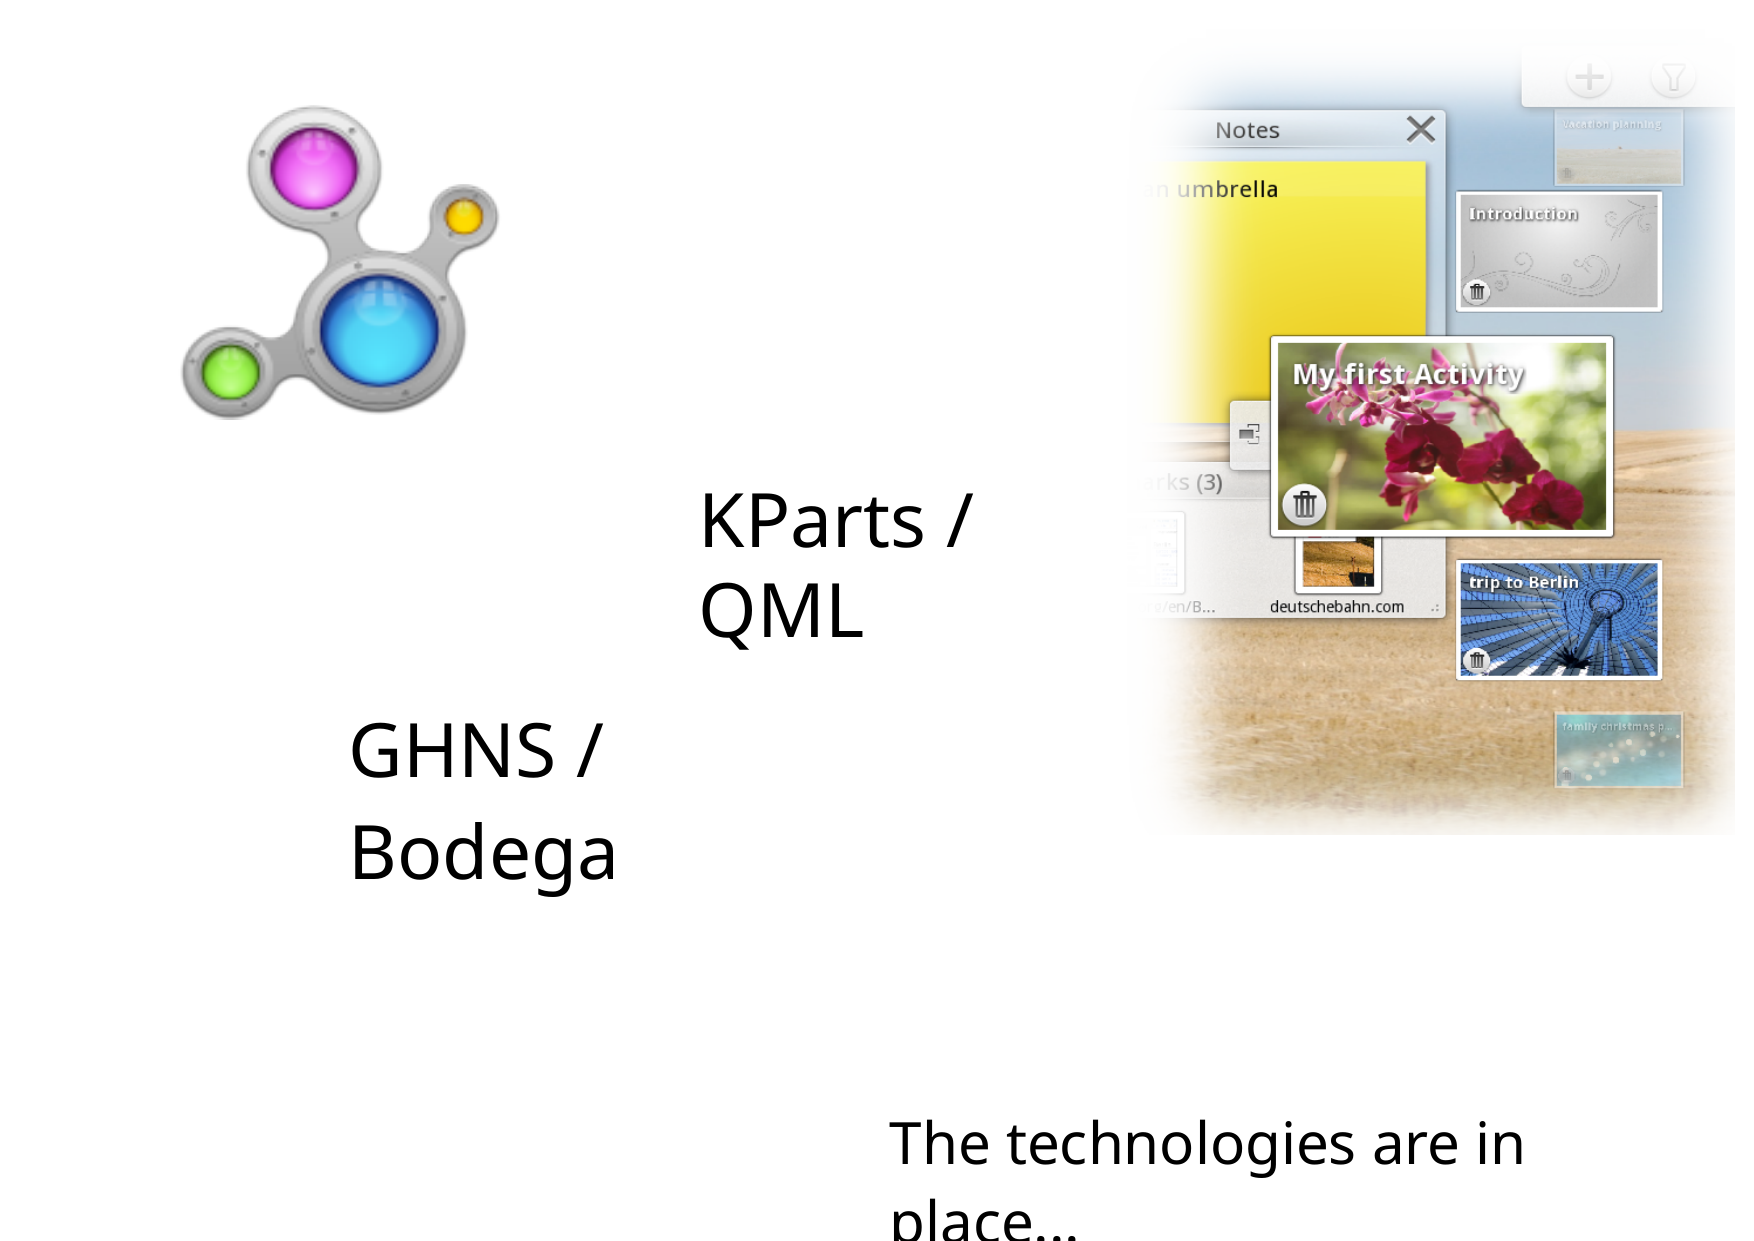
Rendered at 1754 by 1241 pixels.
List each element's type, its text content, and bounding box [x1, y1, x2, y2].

text_box KParts / QML [684, 465, 1067, 646]
text_box GHNS / Bodega [334, 690, 716, 855]
picture [1127, 29, 1735, 835]
text_box The technologies are in place... [875, 1095, 1735, 1227]
picture [174, 104, 510, 421]
